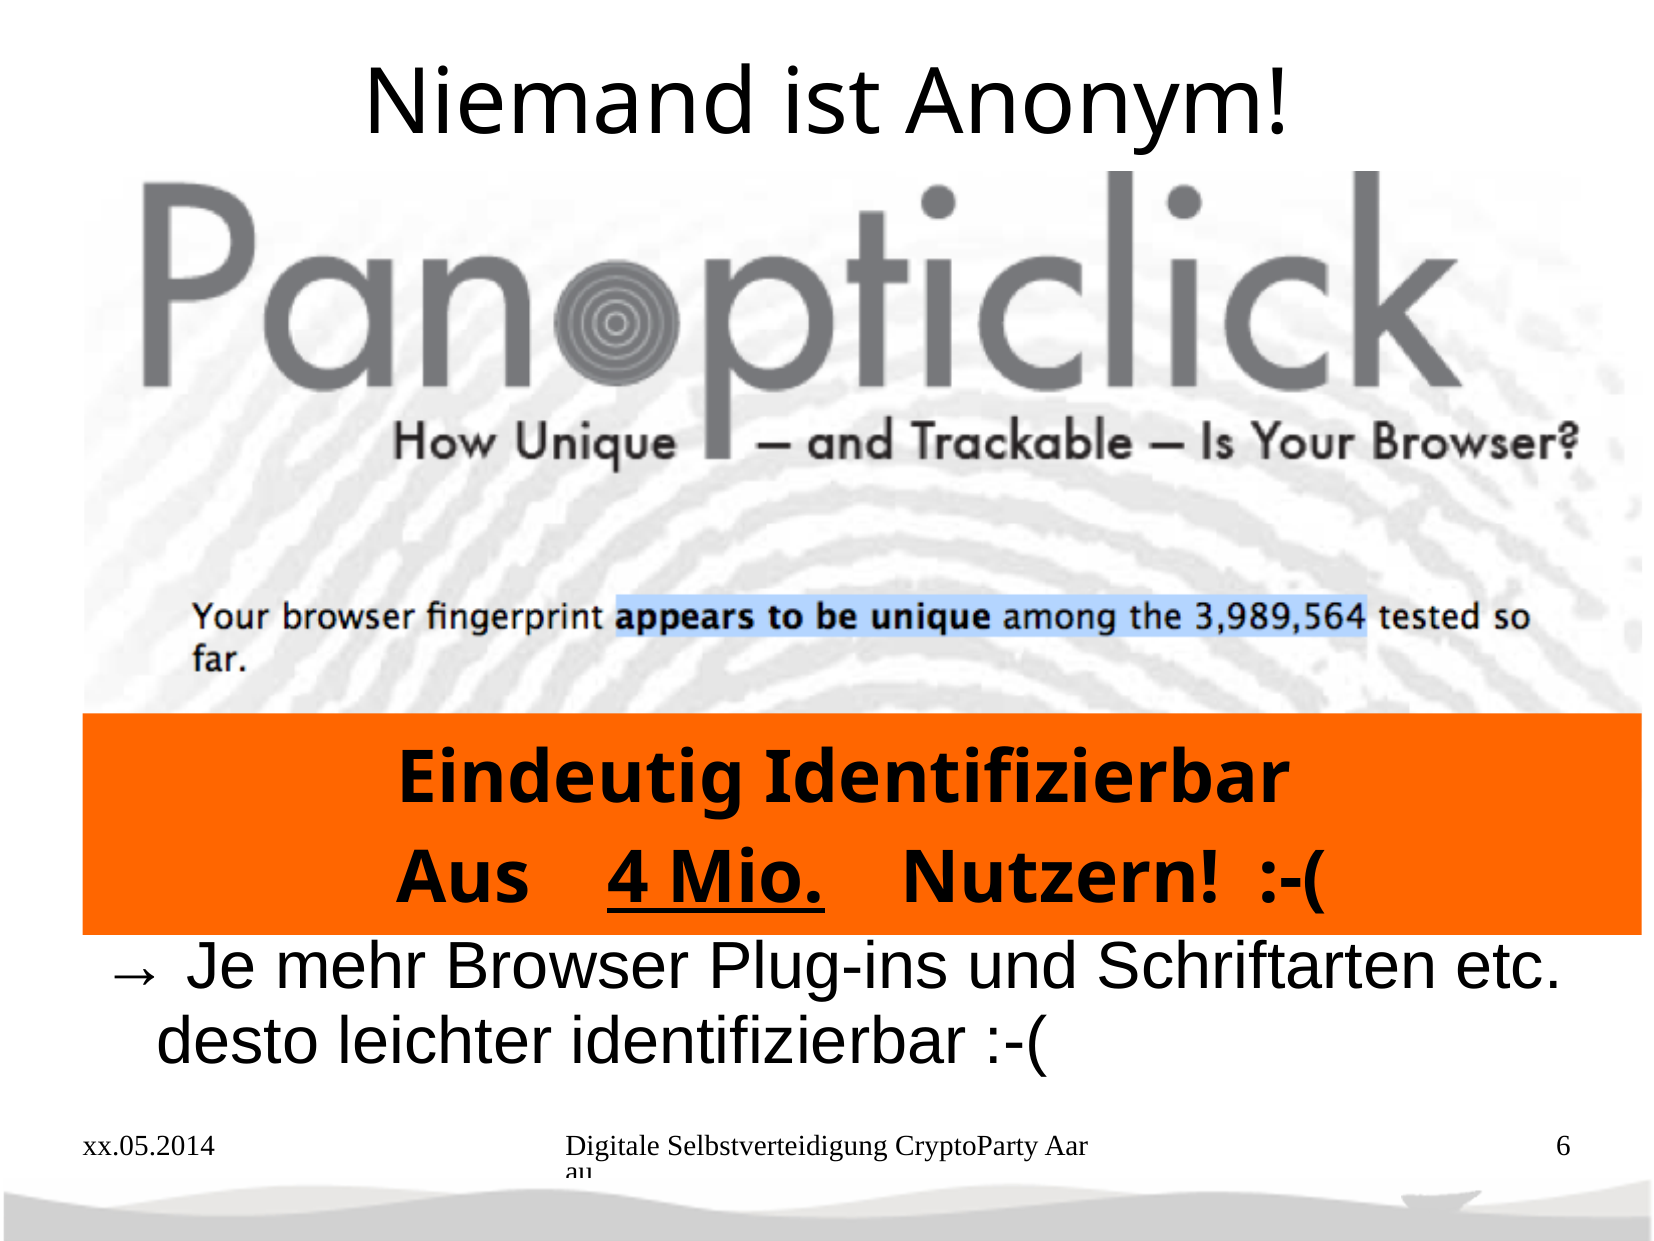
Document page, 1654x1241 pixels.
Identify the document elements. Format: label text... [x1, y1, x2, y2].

list → Je mehr Browser Plug-ins und Schriftarten etc. desto leichter identifizierbar :-( [82, 935, 1642, 1117]
title Niemand ist Anonym! [82, 19, 1571, 178]
picture [84, 171, 1643, 810]
picture [3, 1178, 1654, 1241]
text_box Eindeutig Identifizierbar Aus 4 Mio. Nutzern! :-( [82, 713, 1642, 935]
